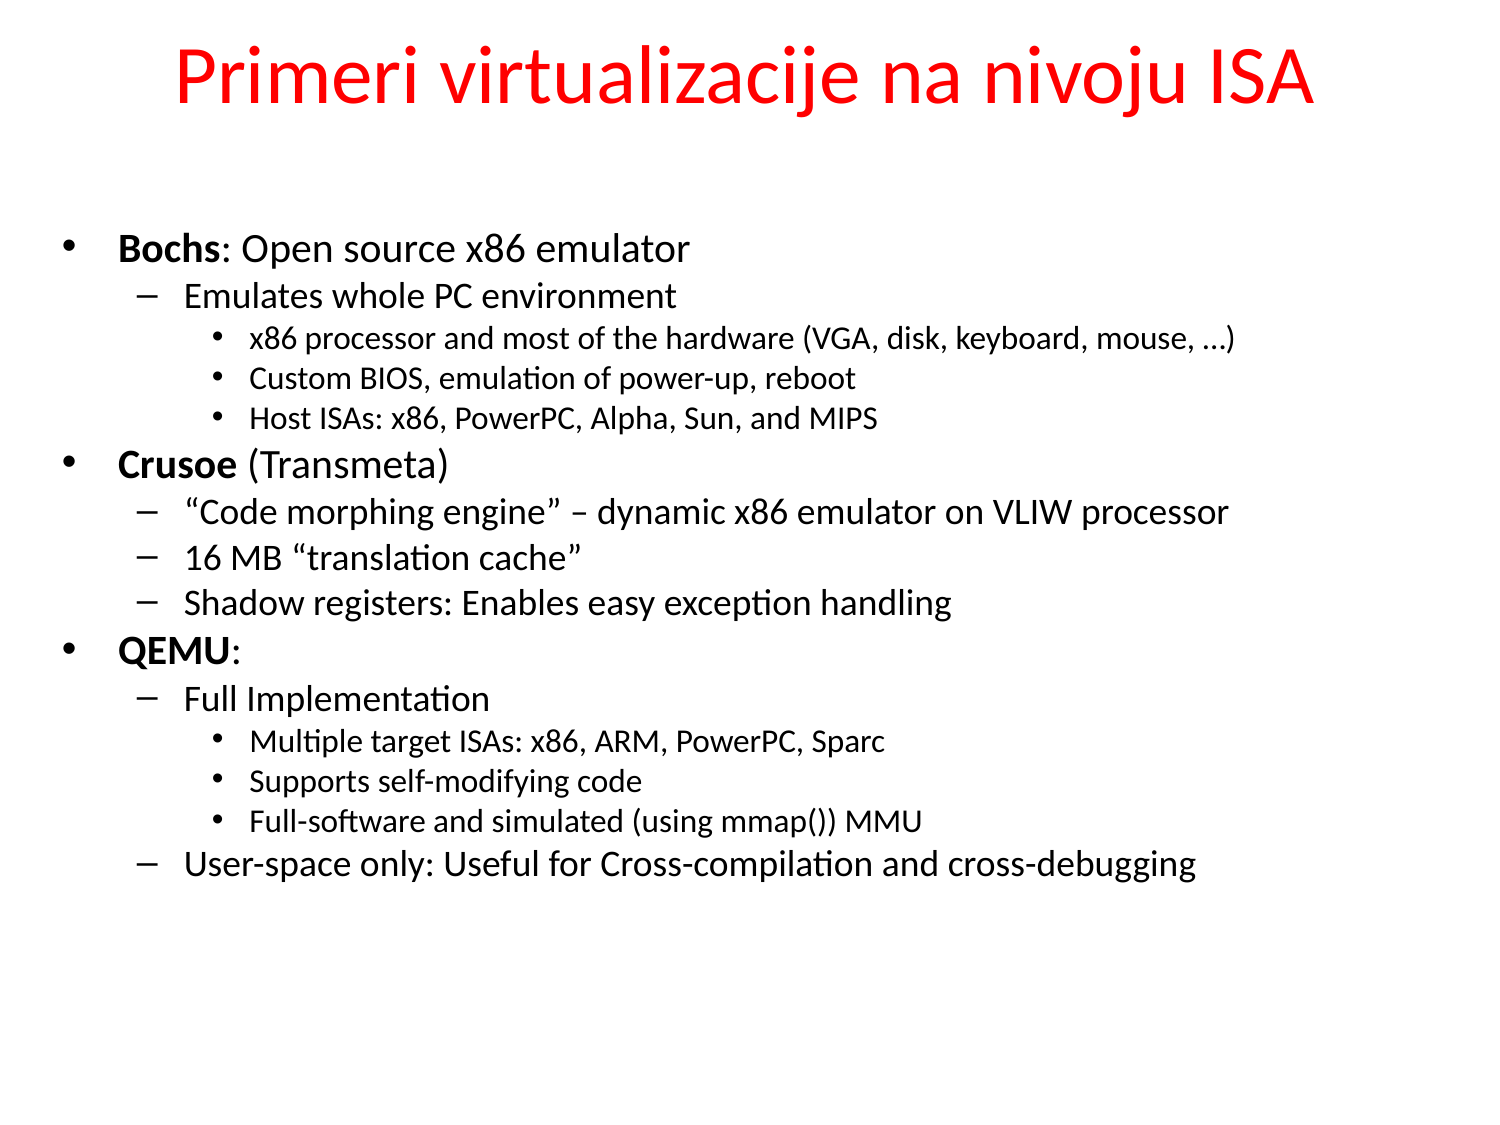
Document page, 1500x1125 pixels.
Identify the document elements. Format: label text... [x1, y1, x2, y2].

title Primeri virtualizacije na nivoju ISA [70, 0, 1421, 141]
list Bochs: Open source x86 emulator Emulates whole PC environment x86 processor and most of the hardware (VGA, disk, keyboard, mouse, …) Custom BIOS, emulation of power-up, reboot Host ISAs: x86, PowerPC, Alpha, Sun, and MIPS Crusoe (Transmeta) “Code morphing engine” – dynamic x86 emulator on VLIW processor 16 MB “translation cache” Shadow registers: Enables easy exception handling QEMU: Full Implementation Multiple target ISAs: x86, ARM, PowerPC, Sparc Supports self-modifying code Full-software and simulated (using mmap()) MMU User-space only: Useful for Cross-compilation and cross-debugging [46, 222, 1397, 966]
